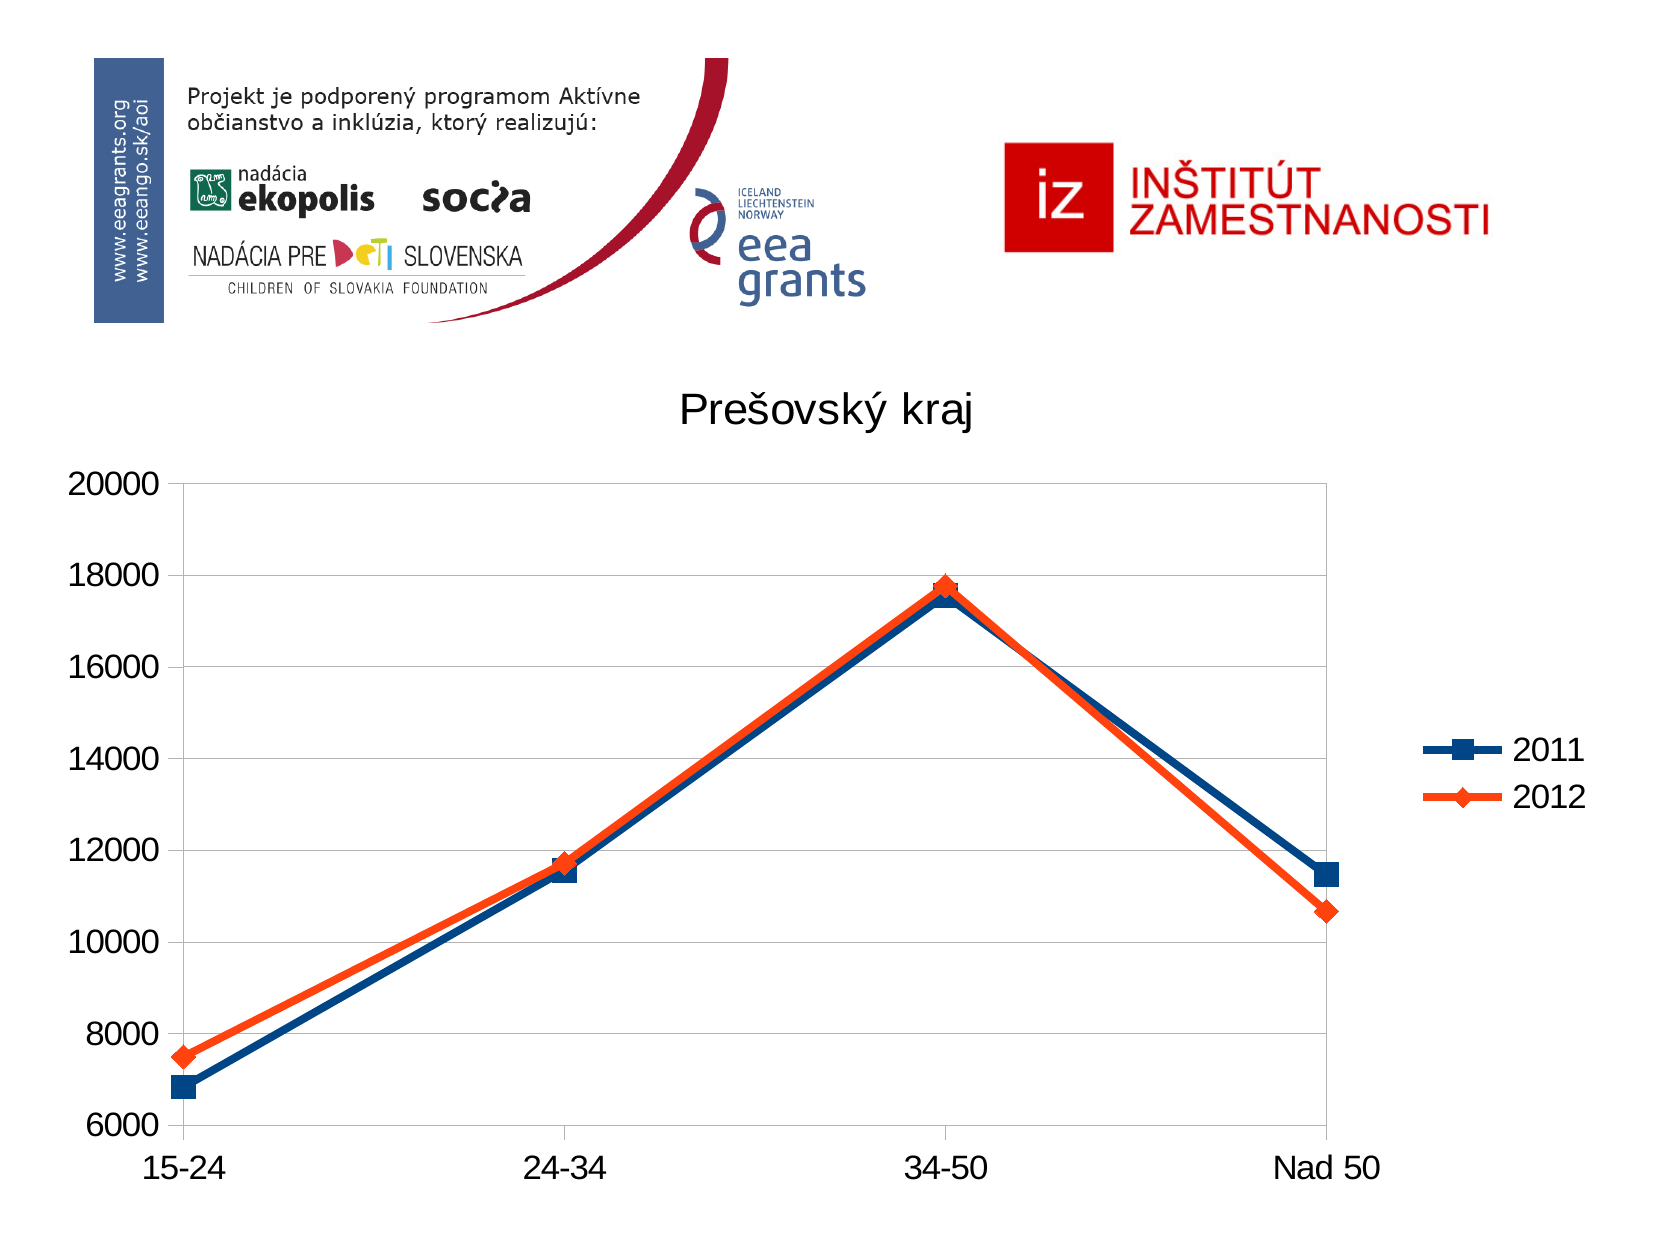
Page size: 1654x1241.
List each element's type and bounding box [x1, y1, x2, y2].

picture [944, 47, 1548, 342]
chart [35, 342, 1619, 1205]
picture [94, 58, 887, 324]
